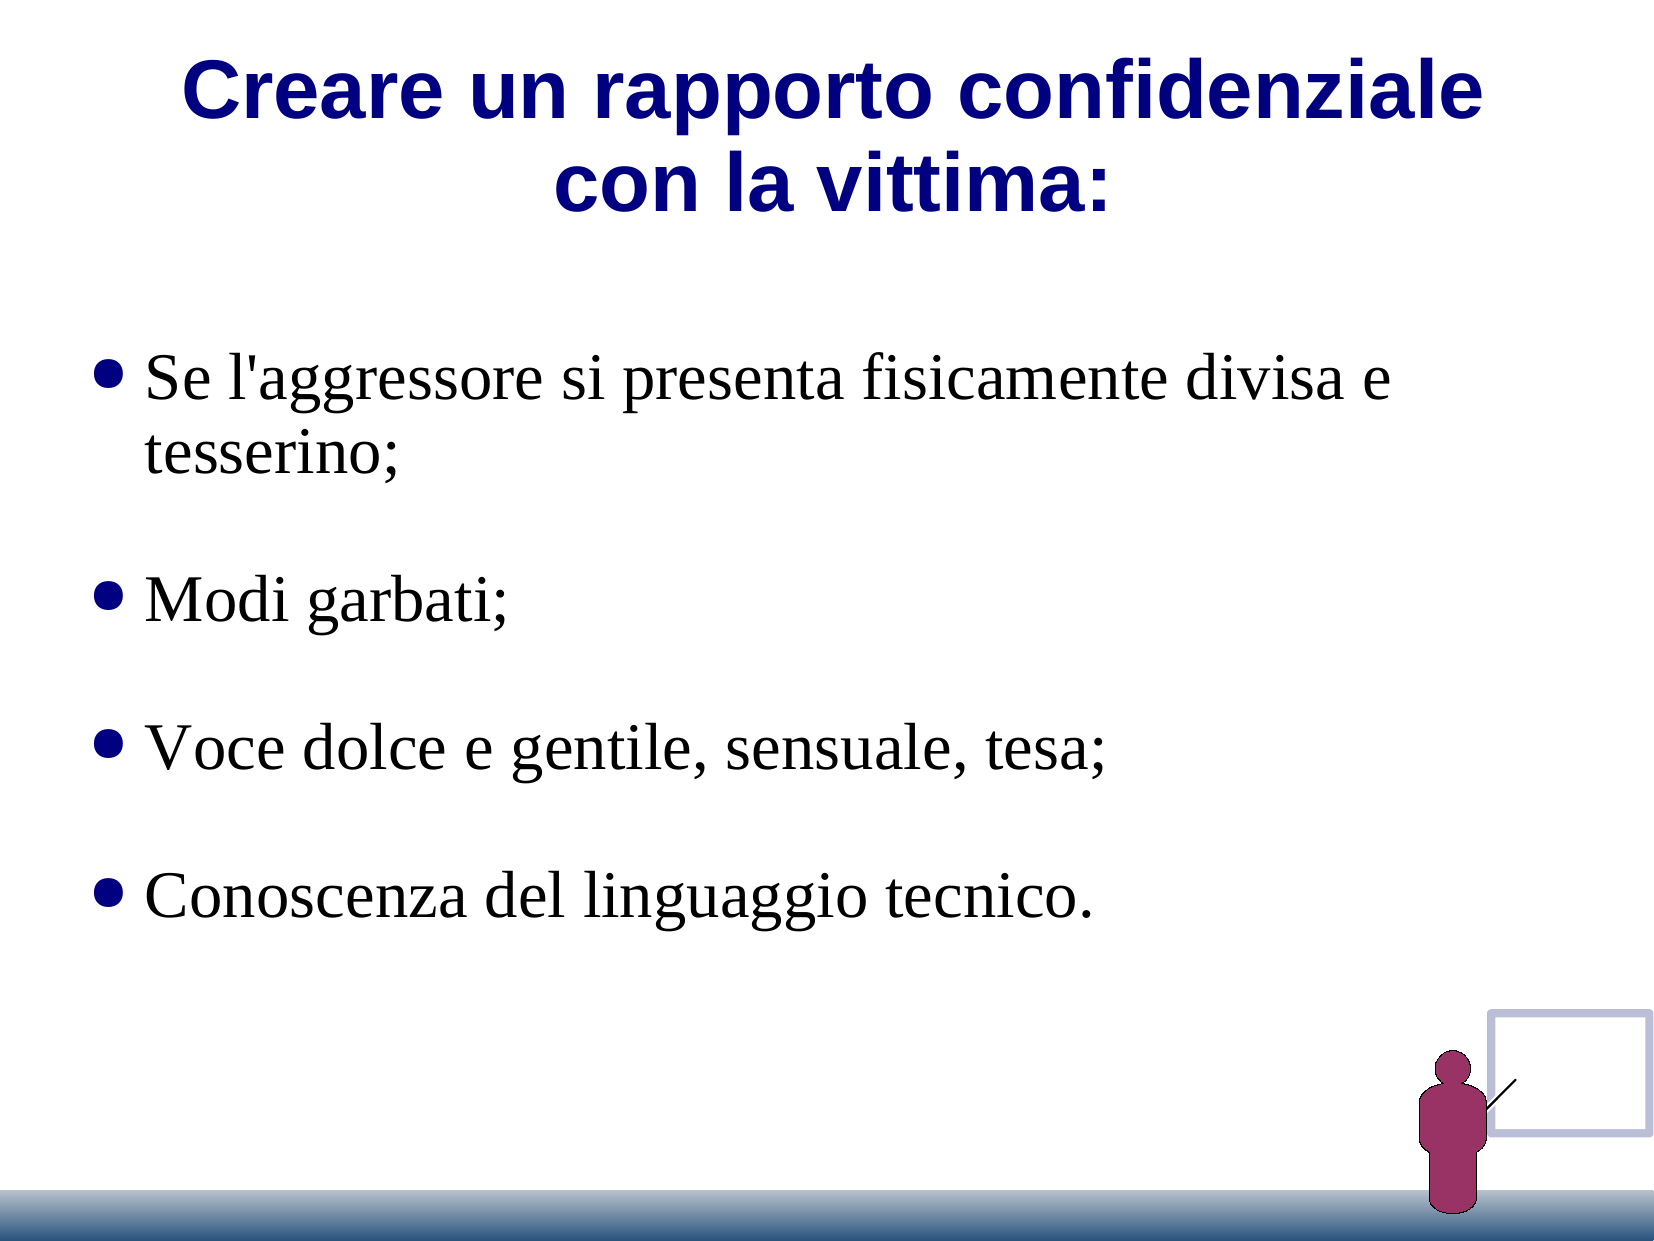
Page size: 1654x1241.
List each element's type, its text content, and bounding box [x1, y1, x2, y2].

list Se l'aggressore si presenta fisicamente divisa e tesserino; Modi garbati; Voce dolce e gentile, sensuale, tesa; Conoscenza del linguaggio tecnico. [88, 265, 1595, 1155]
title Creare un rapporto confidenziale con la vittima: [156, 43, 1534, 230]
